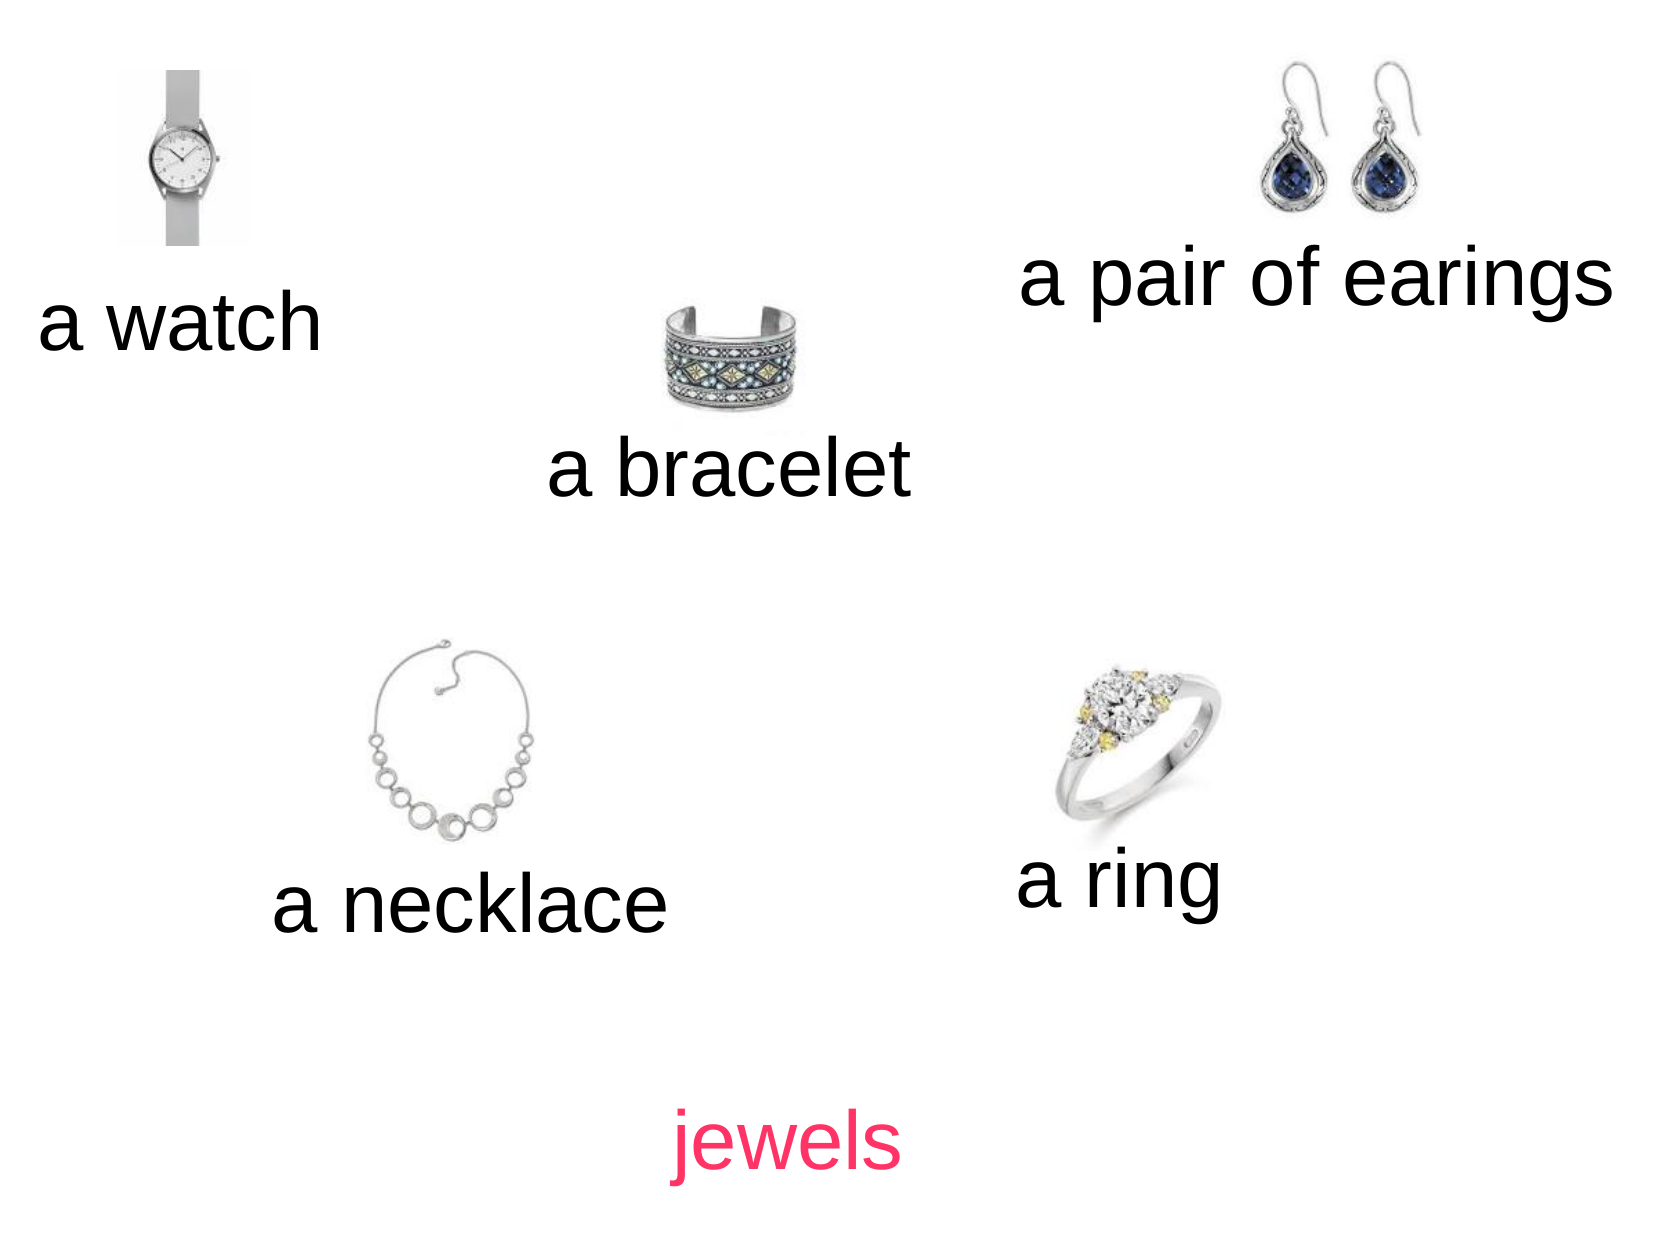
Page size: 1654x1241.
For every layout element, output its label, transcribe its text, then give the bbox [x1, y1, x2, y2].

picture [366, 637, 537, 845]
text_box a ring [1000, 825, 1239, 934]
text_box jewels [425, 1086, 1087, 1195]
text_box a pair of earings [1003, 222, 1632, 331]
text_box a bracelet [531, 413, 928, 522]
text_box a necklace [257, 850, 686, 959]
picture [650, 276, 811, 413]
picture [1251, 53, 1423, 222]
text_box a watch [22, 267, 340, 376]
picture [94, 70, 270, 246]
picture [1039, 648, 1239, 825]
